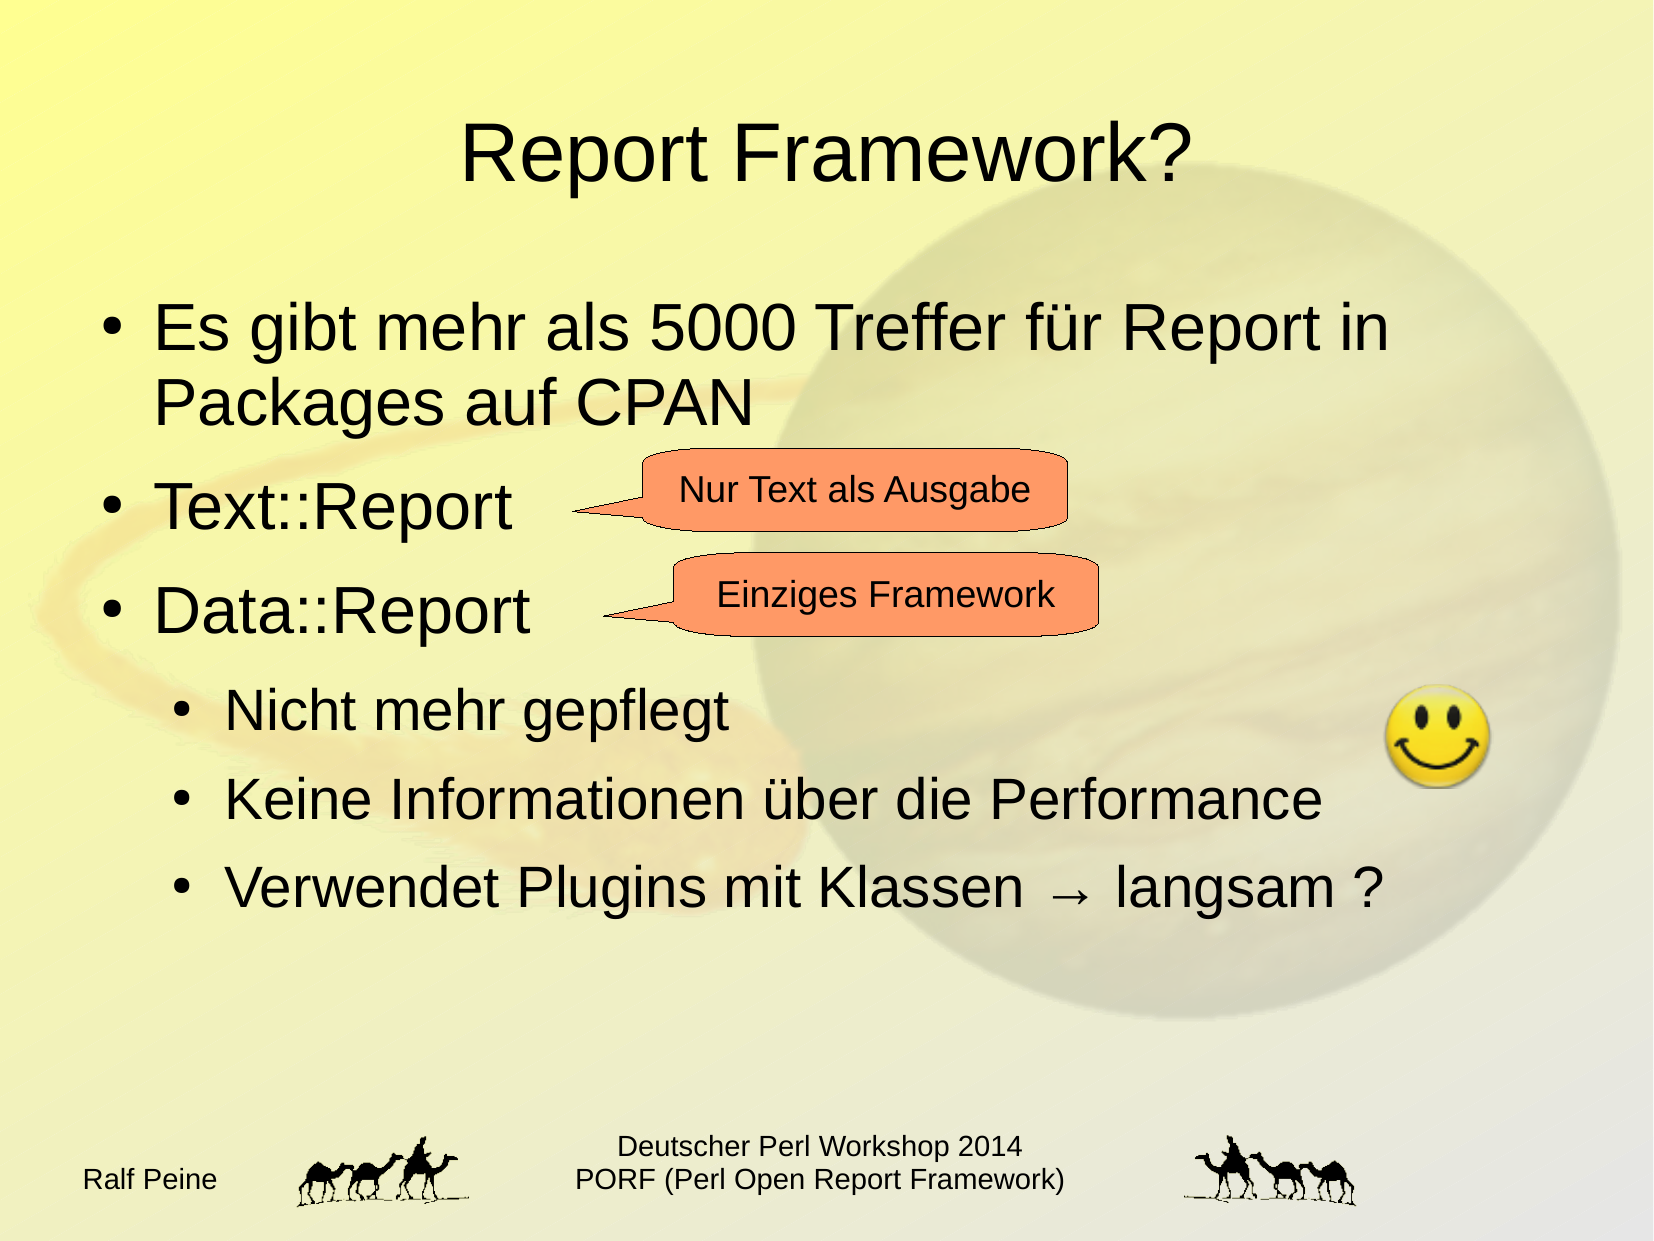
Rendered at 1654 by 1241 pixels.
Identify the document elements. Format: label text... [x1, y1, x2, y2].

text_box Nur Text als Ausgabe [572, 448, 1068, 532]
title Report Framework? [82, 49, 1571, 257]
text_box Einziges Framework [603, 552, 1099, 637]
picture [291, 1134, 469, 1214]
picture [1184, 1133, 1362, 1213]
list Es gibt mehr als 5000 Treffer für Report in Packages auf CPAN Text::Report Data::Report Nicht mehr gepflegt Keine Informationen über die Performance Verwendet Plugins mit Klassen → langsam ? [82, 290, 1571, 1109]
picture [3, 138, 1654, 1054]
picture [1382, 684, 1494, 789]
